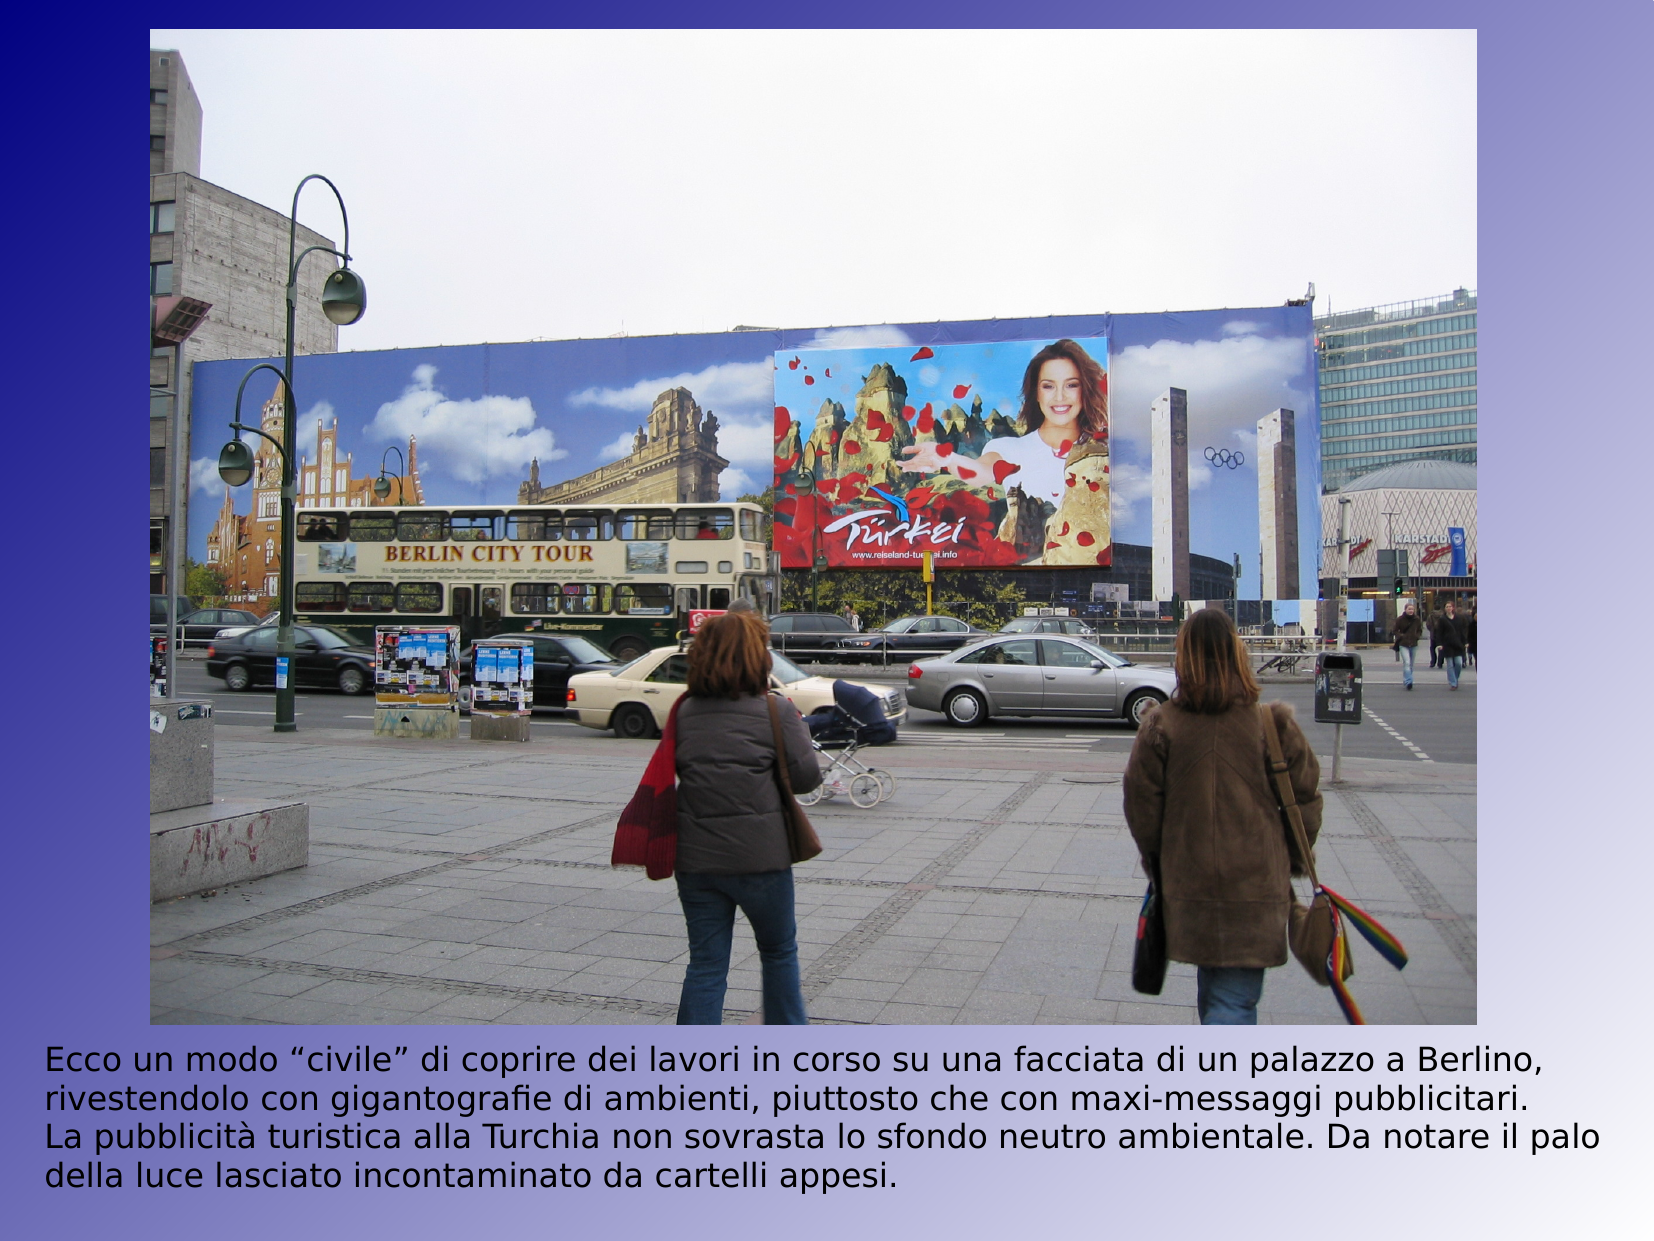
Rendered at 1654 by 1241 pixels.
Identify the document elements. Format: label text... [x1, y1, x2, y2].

picture [150, 29, 1477, 1025]
text_box Ecco un modo “civile” di coprire dei lavori in corso su una facciata di un palazzo a Berlino, rivestendolo con gigantografie di ambienti, piuttosto che con maxi-messaggi pubblicitari. La pubblicità turistica alla Turchia non sovrasta lo sfondo neutro ambientale. Da notare il palo della luce lasciato incontaminato da cartelli appesi. [29, 1033, 1625, 1232]
